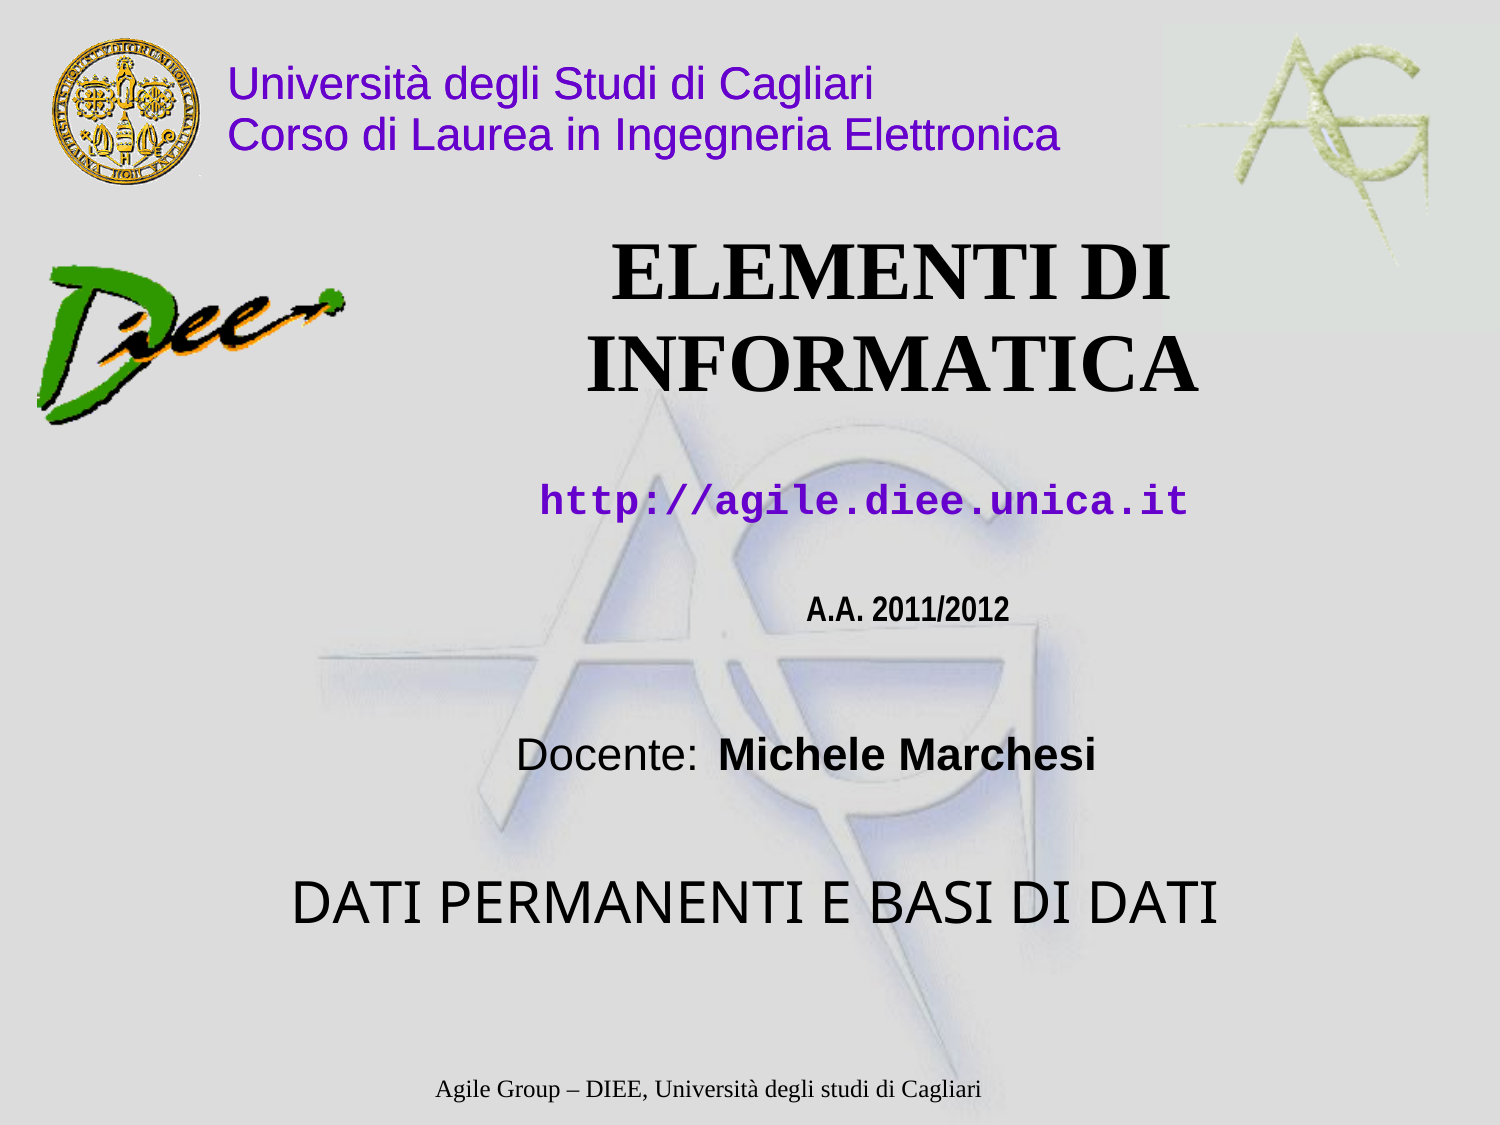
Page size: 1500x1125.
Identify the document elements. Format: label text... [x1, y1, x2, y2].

title ELEMENTI DI INFORMATICA [357, 217, 1428, 418]
text_box Docente: Michele Marchesi [500, 721, 1113, 789]
text_box Università degli Studi di Cagliari Corso di Laurea in Ingegneria Elettronica [212, 49, 1375, 168]
text_box DATI PERMANENTI E BASI DI DATI [133, 853, 1376, 949]
picture [0, 0, 1500, 1125]
text_box http://agile.diee.unica.it [524, 471, 1205, 535]
subtitle A.A. 2011/2012 [364, 580, 1377, 653]
